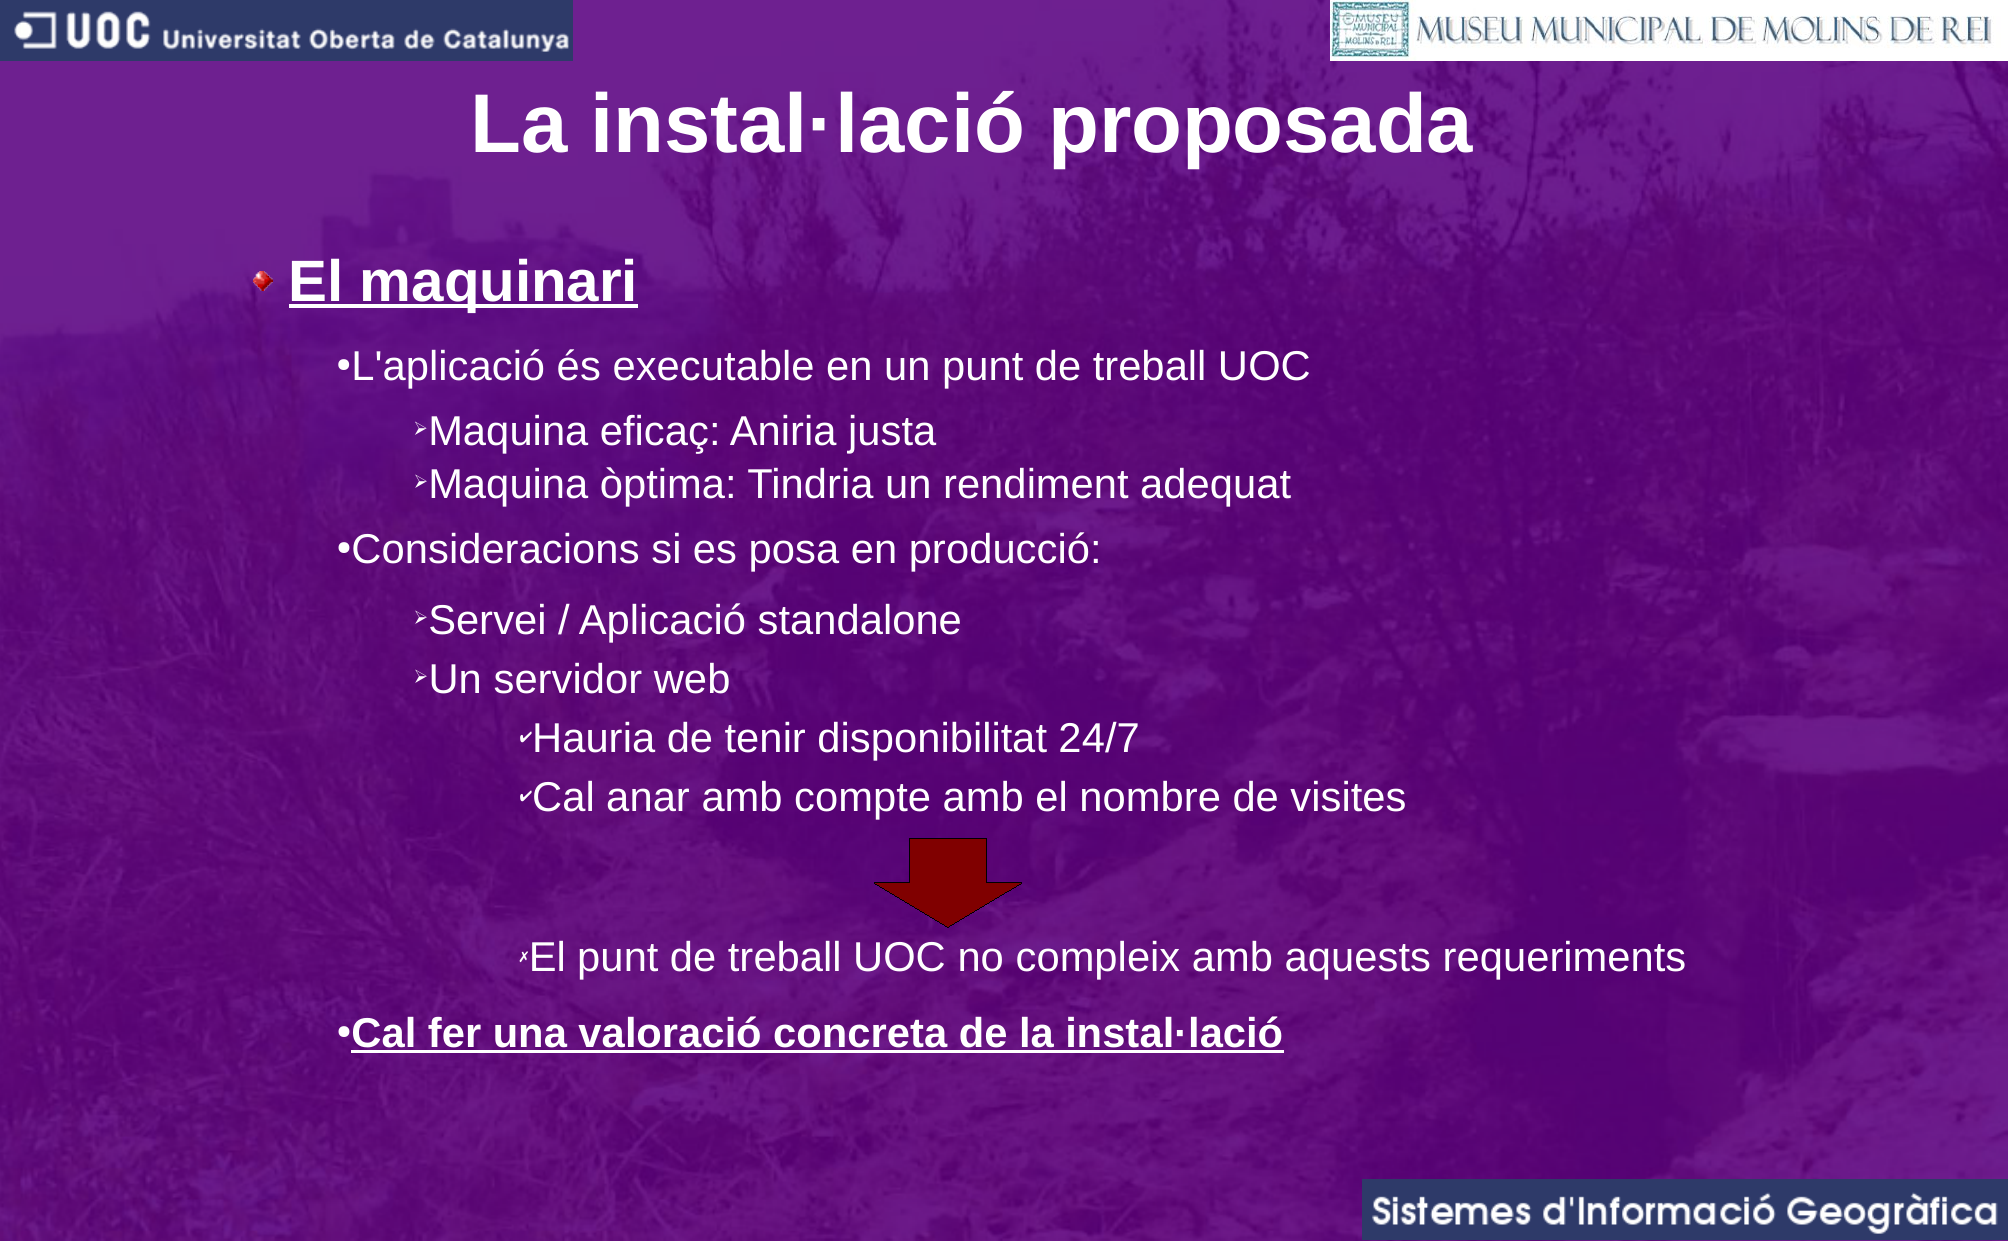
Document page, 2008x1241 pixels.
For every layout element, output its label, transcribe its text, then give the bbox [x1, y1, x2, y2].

text_box La instal·lació proposada [437, 69, 1485, 178]
text_box Maquina òptima: Tindria un rendiment adequat [398, 453, 1307, 515]
text_box Cal fer una valoració concreta de la instal·lació [321, 1002, 1297, 1065]
text_box L'aplicació és executable en un punt de treball UOC [321, 335, 1327, 397]
text_box Consideracions si es posa en producció: [321, 518, 1118, 580]
text_box Maquina eficaç: Aniria justa [398, 400, 952, 453]
text_box Servei / Aplicació standalone [398, 589, 978, 651]
text_box [874, 838, 1022, 926]
text_box El punt de treball UOC no compleix amb aquests requeriments [505, 926, 1702, 988]
picture [0, 0, 2008, 1241]
text_box Cal anar amb compte amb el nombre de visites [505, 766, 1422, 828]
text_box Un servidor web [398, 648, 746, 710]
text_box El maquinari [239, 241, 654, 321]
text_box Hauria de tenir disponibilitat 24/7 [505, 707, 1155, 766]
